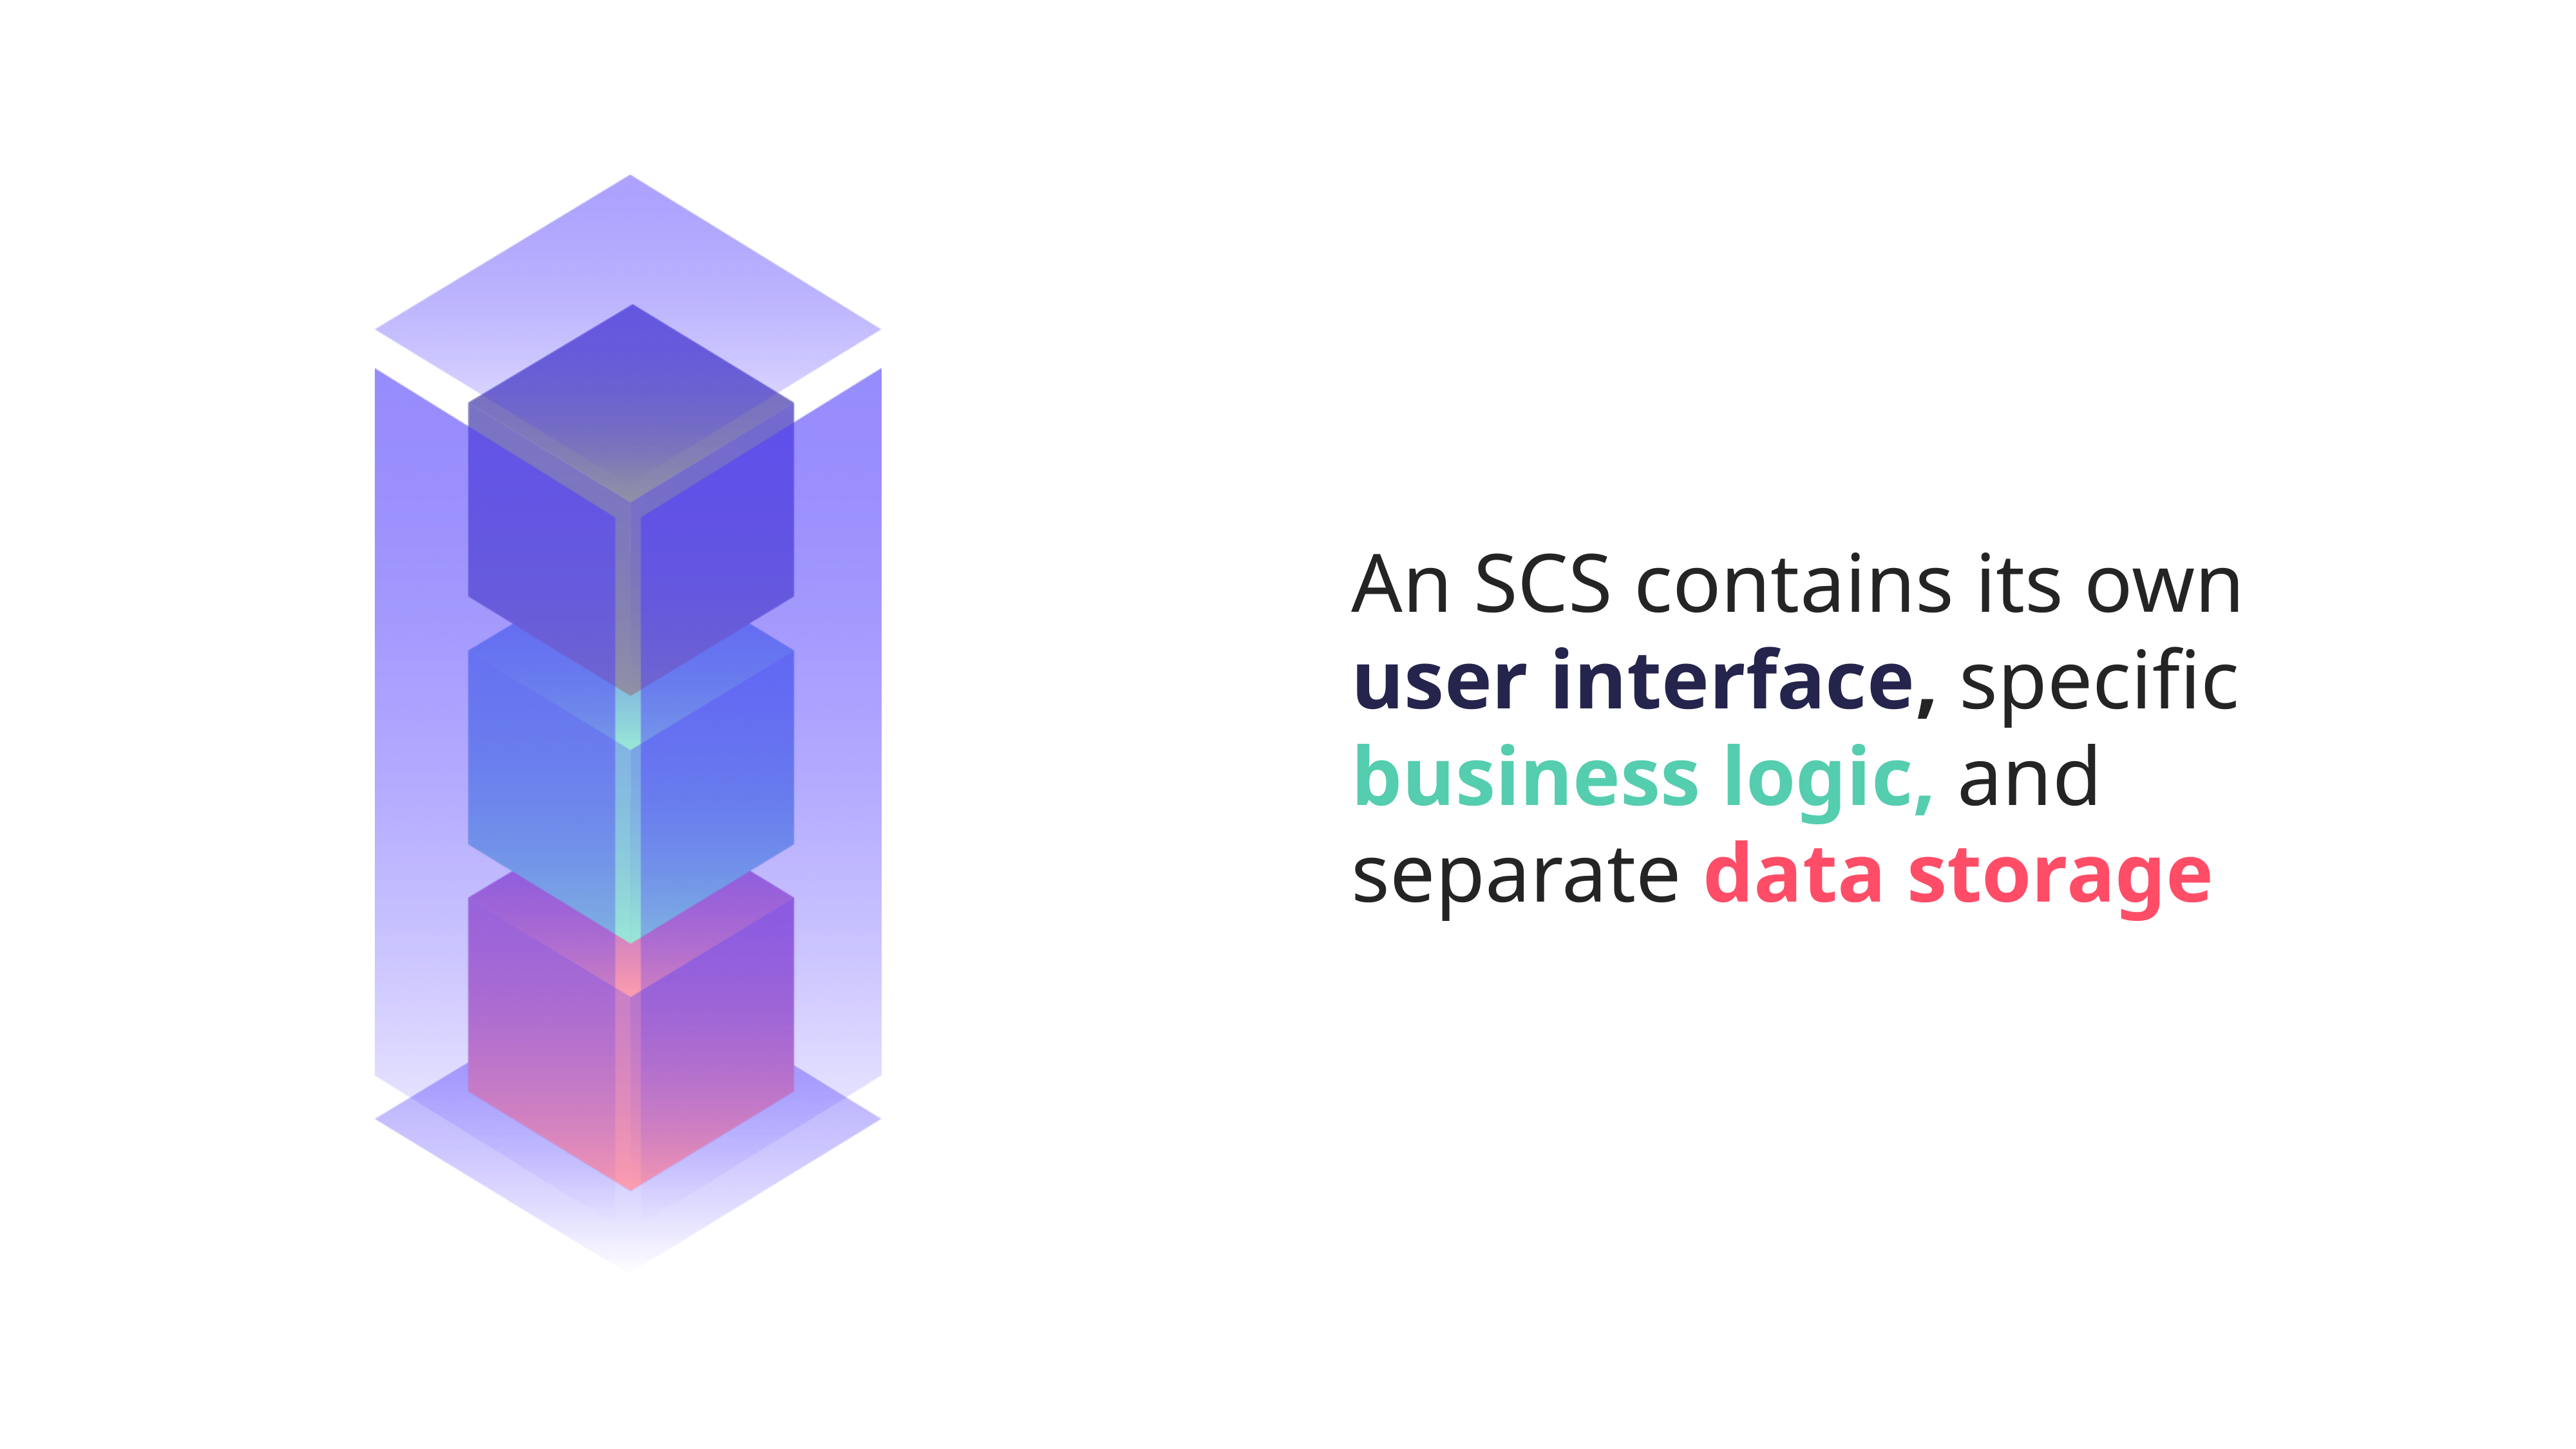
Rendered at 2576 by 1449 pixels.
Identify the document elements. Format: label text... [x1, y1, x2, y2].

picture [375, 175, 882, 1274]
list An SCS contains its own user interface, specific business logic, and separate data storage [1351, 127, 2423, 1322]
